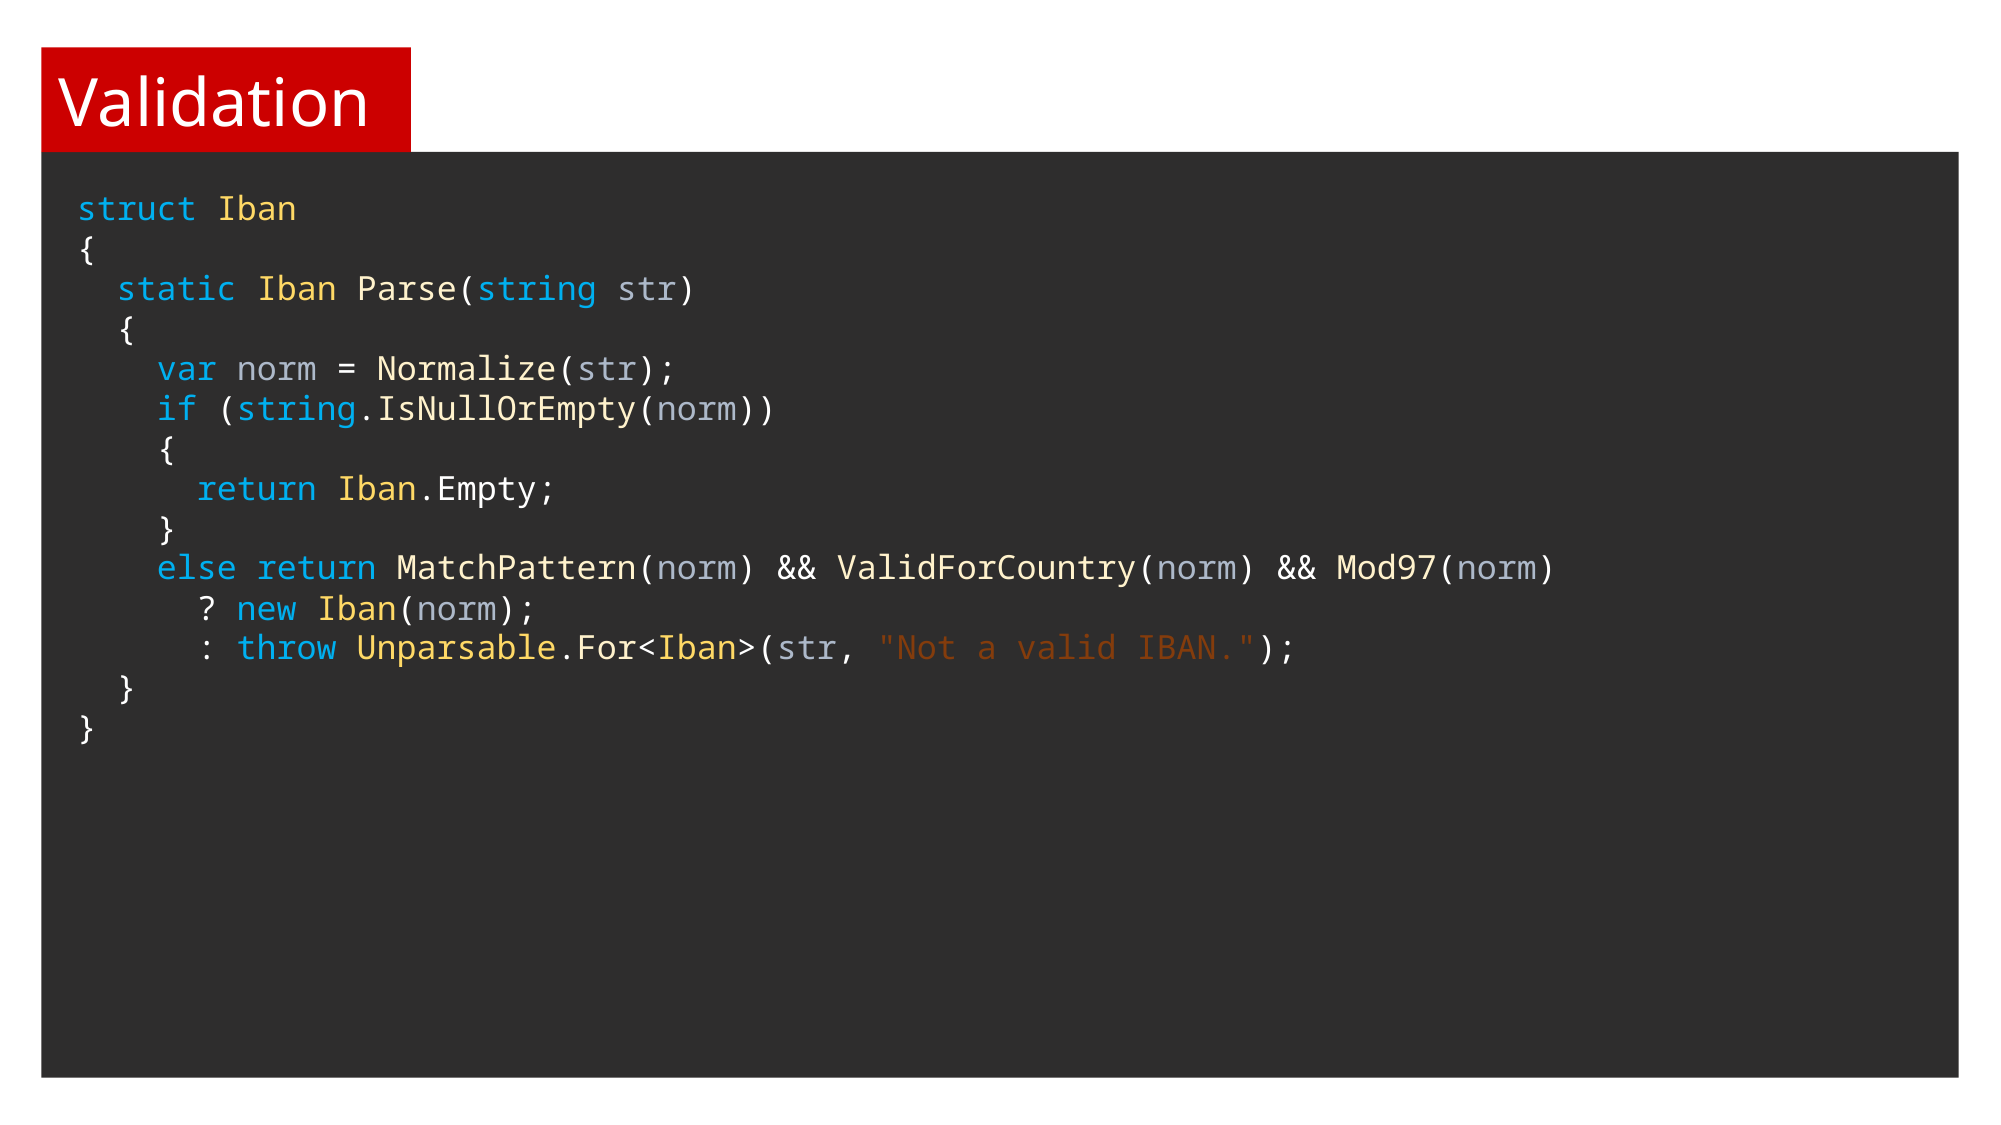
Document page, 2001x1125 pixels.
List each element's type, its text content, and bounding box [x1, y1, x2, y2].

text_box [41, 152, 1959, 1078]
text_box struct Iban { static Iban Parse(string str) { var norm = Normalize(str); if (string.IsNullOrEmpty(norm)) { return Iban.Empty; } else return MatchPattern(norm) && ValidForCountry(norm) && Mod97(norm) ? new Iban(norm); : throw Unparsable.For<Iban>(str, "Not a valid IBAN."); } } [41, 152, 1602, 760]
text_box Validation [41, 47, 411, 153]
